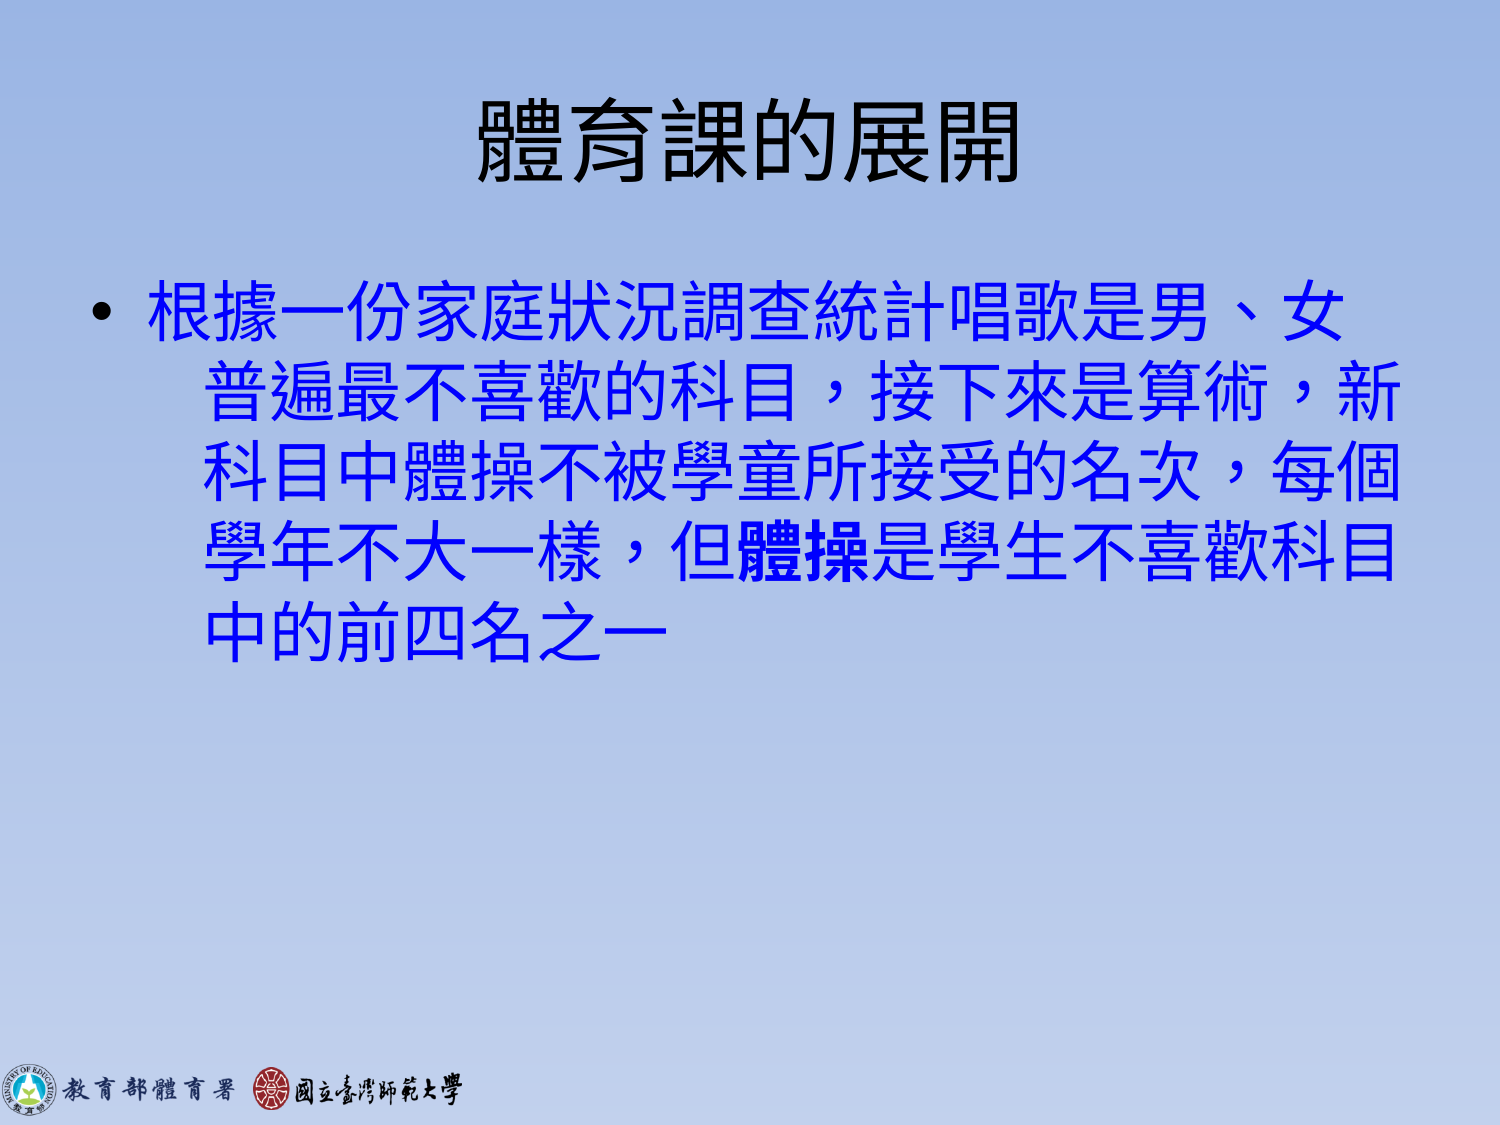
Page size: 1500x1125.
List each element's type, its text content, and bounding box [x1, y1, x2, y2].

list 根據一份家庭狀況調查統計唱歌是男、女普遍最不喜歡的科目，接下來是算術，新科目中體操不被學童所接受的名次，每個學年不大一樣，但體操是學生不喜歡科目中的前四名之一 [75, 262, 1426, 1005]
title 體育課的展開 [75, 45, 1426, 233]
